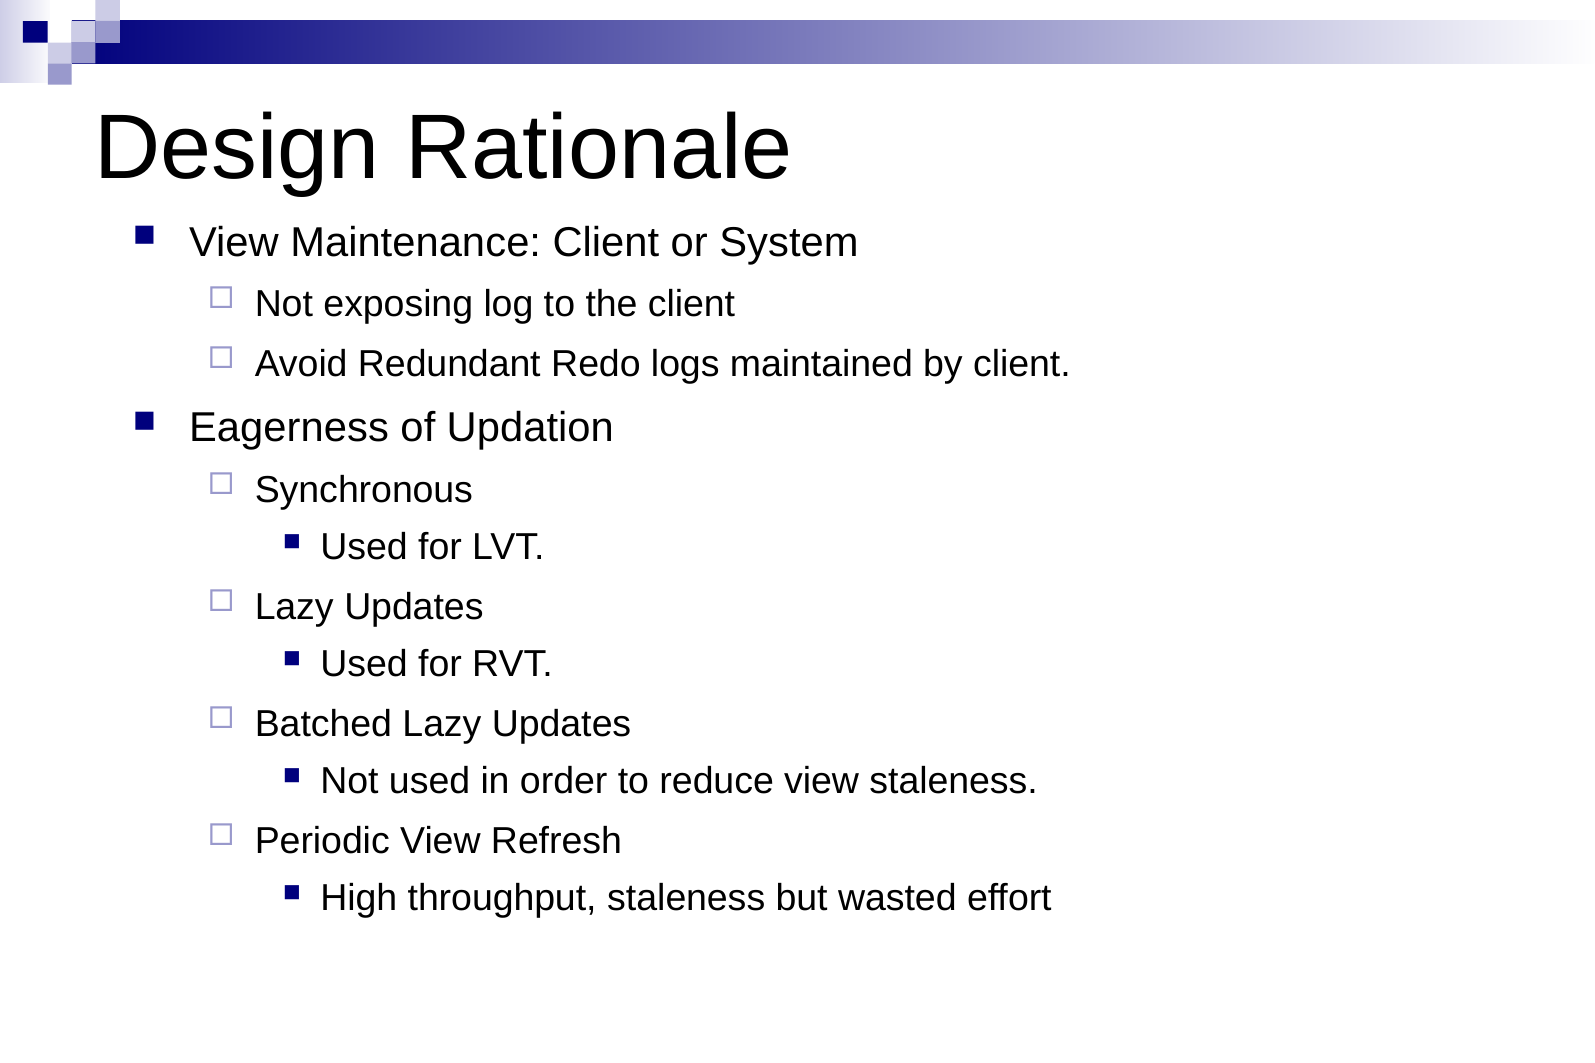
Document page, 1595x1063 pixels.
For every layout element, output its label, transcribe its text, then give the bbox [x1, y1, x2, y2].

list View Maintenance: Client or System Not exposing log to the client Avoid Redundant Redo logs maintained by client. Eagerness of Updation Synchronous Used for LVT. Lazy Updates Used for RVT. Batched Lazy Updates Not used in order to reduce view staleness. Periodic View Refresh High throughput, staleness but wasted effort [118, 206, 1457, 1063]
title Design Rationale [79, 63, 1515, 221]
